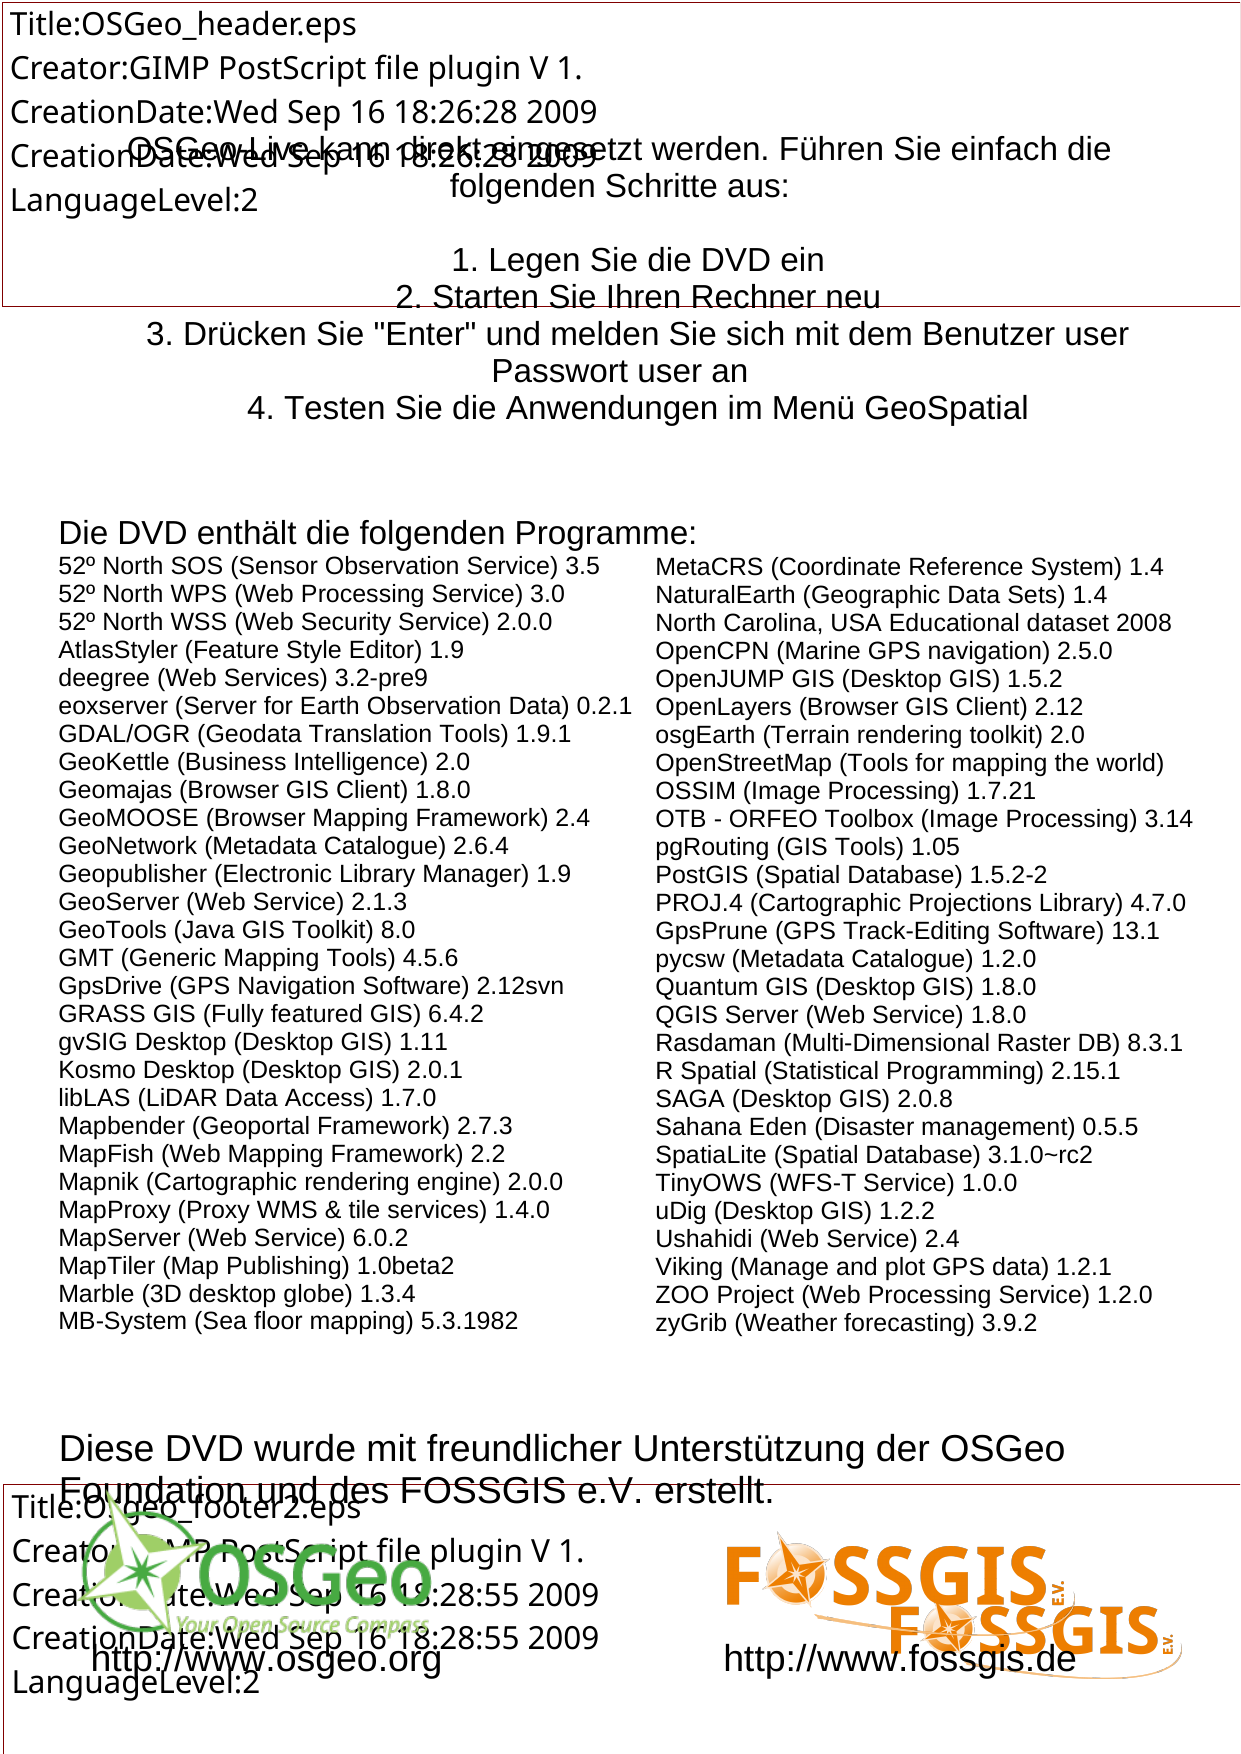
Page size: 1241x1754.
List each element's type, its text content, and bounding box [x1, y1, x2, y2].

title Die DVD enthält die folgenden Programme: 52º North SOS (Sensor Observation Service) 3.5 52º North WPS (Web Processing Service) 3.0 52º North WSS (Web Security Service) 2.0.0 AtlasStyler (Feature Style Editor) 1.9 deegree (Web Services) 3.2-pre9 eoxserver (Server for Earth Observation Data) 0.2.1 GDAL/OGR (Geodata Translation Tools) 1.9.1 GeoKettle (Business Intelligence) 2.0 Geomajas (Browser GIS Client) 1.8.0 GeoMOOSE (Browser Mapping Framework) 2.4 GeoNetwork (Metadata Catalogue) 2.6.4 Geopublisher (Electronic Library Manager) 1.9 GeoServer (Web Service) 2.1.3 GeoTools (Java GIS Toolkit) 8.0 GMT (Generic Mapping Tools) 4.5.6 GpsDrive (GPS Navigation Software) 2.12svn GRASS GIS (Fully featured GIS) 6.4.2 gvSIG Desktop (Desktop GIS) 1.11 Kosmo Desktop (Desktop GIS) 2.0.1 libLAS (LiDAR Data Access) 1.7.0 Mapbender (Geoportal Framework) 2.7.3 MapFish (Web Mapping Framework) 2.2 Mapnik (Cartographic rendering engine) 2.0.0 MapProxy (Proxy WMS & tile services) 1.4.0 MapServer (Web Service) 6.0.2 MapTiler (Map Publishing) 1.0beta2 Marble (3D desktop globe) 1.3.4 MB-System (Sea floor mapping) 5.3.1982 [58, 463, 928, 1443]
picture [720, 1531, 1075, 1636]
picture [76, 1488, 432, 1639]
title Diese DVD wurde mit freundlicher Unterstützung der OSGeo Foundation und des FOSSGIS e.V. erstellt. http://www.osgeo.org http://www.fossgis.de [59, 1411, 1211, 1737]
title MetaCRS (Coordinate Reference System) 1.4 NaturalEarth (Geographic Data Sets) 1.4 North Carolina, USA Educational dataset 2008 OpenCPN (Marine GPS navigation) 2.5.0 OpenJUMP GIS (Desktop GIS) 1.5.2 OpenLayers (Browser GIS Client) 2.12 osgEarth (Terrain rendering toolkit) 2.0 OpenStreetMap (Tools for mapping the world) OSSIM (Image Processing) 1.7.21 OTB - ORFEO Toolbox (Image Processing) 3.14 pgRouting (GIS Tools) 1.05 PostGIS (Spatial Database) 1.5.2-2 PROJ.4 (Cartographic Projections Library) 4.7.0 GpsPrune (GPS Track-Editing Software) 13.1 pycsw (Metadata Catalogue) 1.2.0 Quantum GIS (Desktop GIS) 1.8.0 QGIS Server (Web Service) 1.8.0 Rasdaman (Multi-Dimensional Raster DB) 8.3.1 R Spatial (Statistical Programming) 2.15.1 SAGA (Desktop GIS) 2.0.8 Sahana Eden (Disaster management) 0.5.5 SpatiaLite (Spatial Database) 3.1.0~rc2 TinyOWS (WFS-T Service) 1.0.0 uDig (Desktop GIS) 1.2.2 Ushahidi (Web Service) 2.4 Viking (Manage and plot GPS data) 1.2.1 ZOO Project (Web Processing Service) 1.2.0 zyGrib (Weather forecasting) 3.9.2 [655, 507, 1241, 1383]
title OSGeo-Live kann direkt eingesetzt werden. Führen Sie einfach die folgenden Schritte aus: 1. Legen Sie die DVD ein 2. Starten Sie Ihren Rechner neu 3. Drücken Sie "Enter" und melden Sie sich mit dem Benutzer user Passwort user an 4. Testen Sie die Anwendungen im Menü GeoSpatial [59, 53, 1182, 504]
